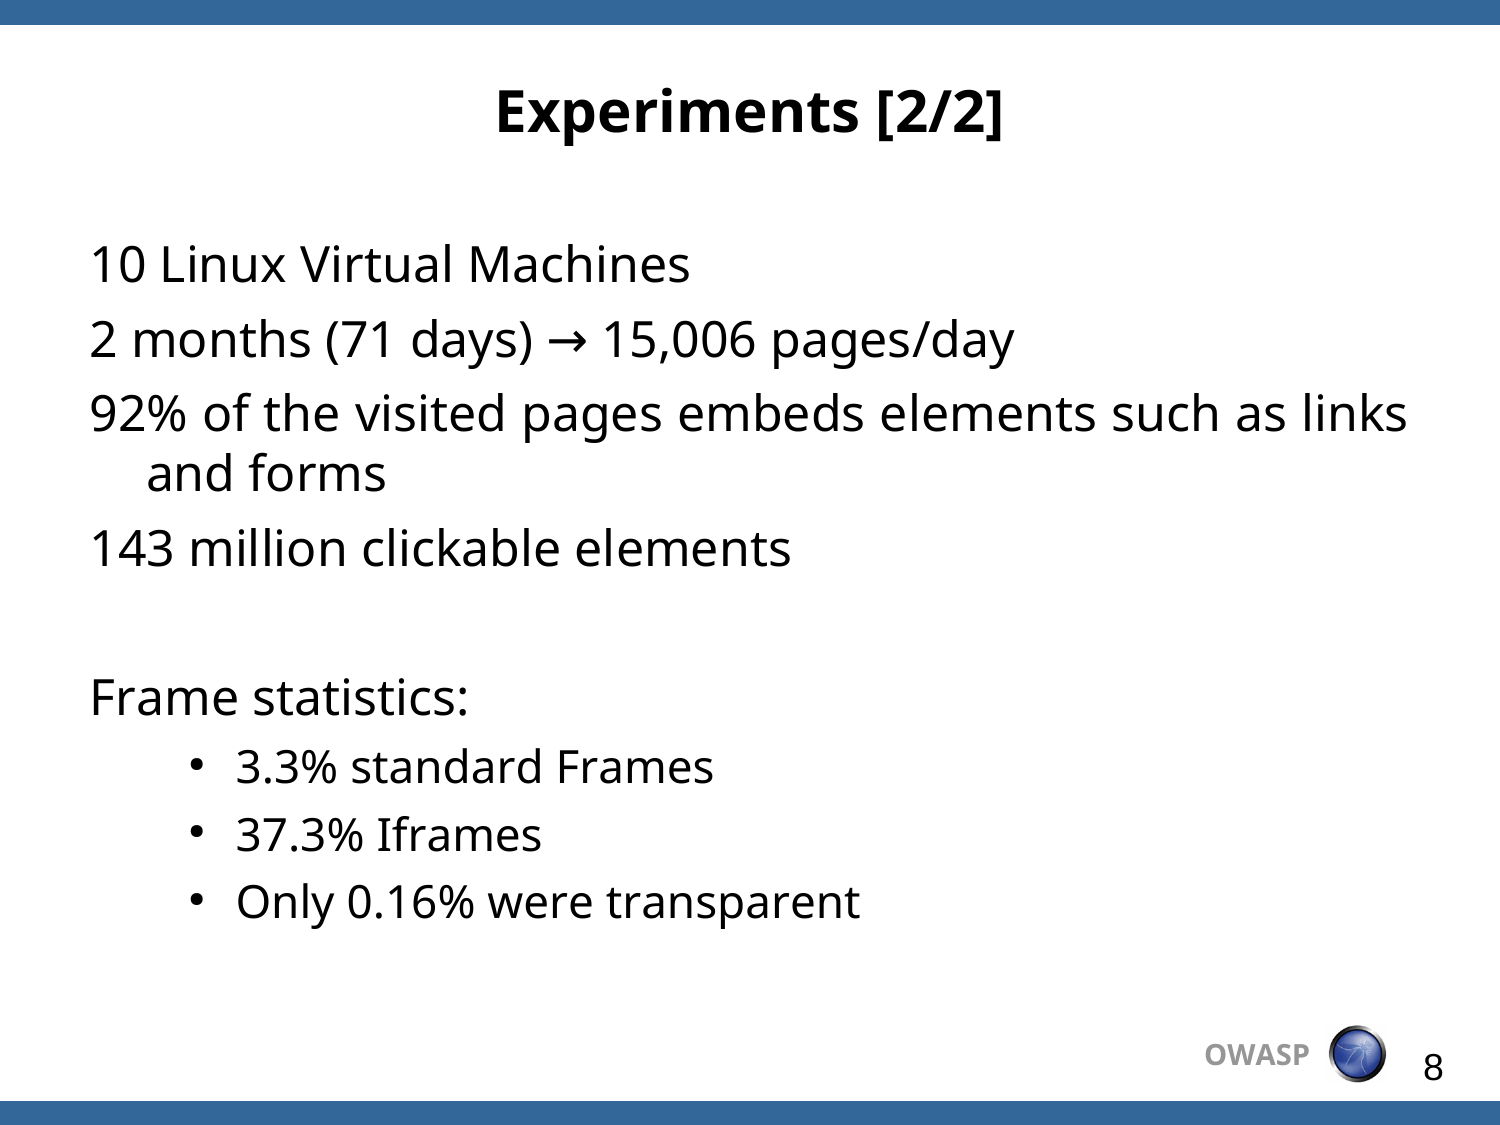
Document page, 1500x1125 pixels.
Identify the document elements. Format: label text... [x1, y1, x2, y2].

title Experiments [2/2] [75, 31, 1425, 188]
list 10 Linux Virtual Machines 2 months (71 days) → 15,006 pages/day 92% of the visited pages embeds elements such as links and forms 143 million clickable elements Frame statistics: 3.3% standard Frames 37.3% Iframes Only 0.16% were transparent [75, 224, 1425, 1085]
